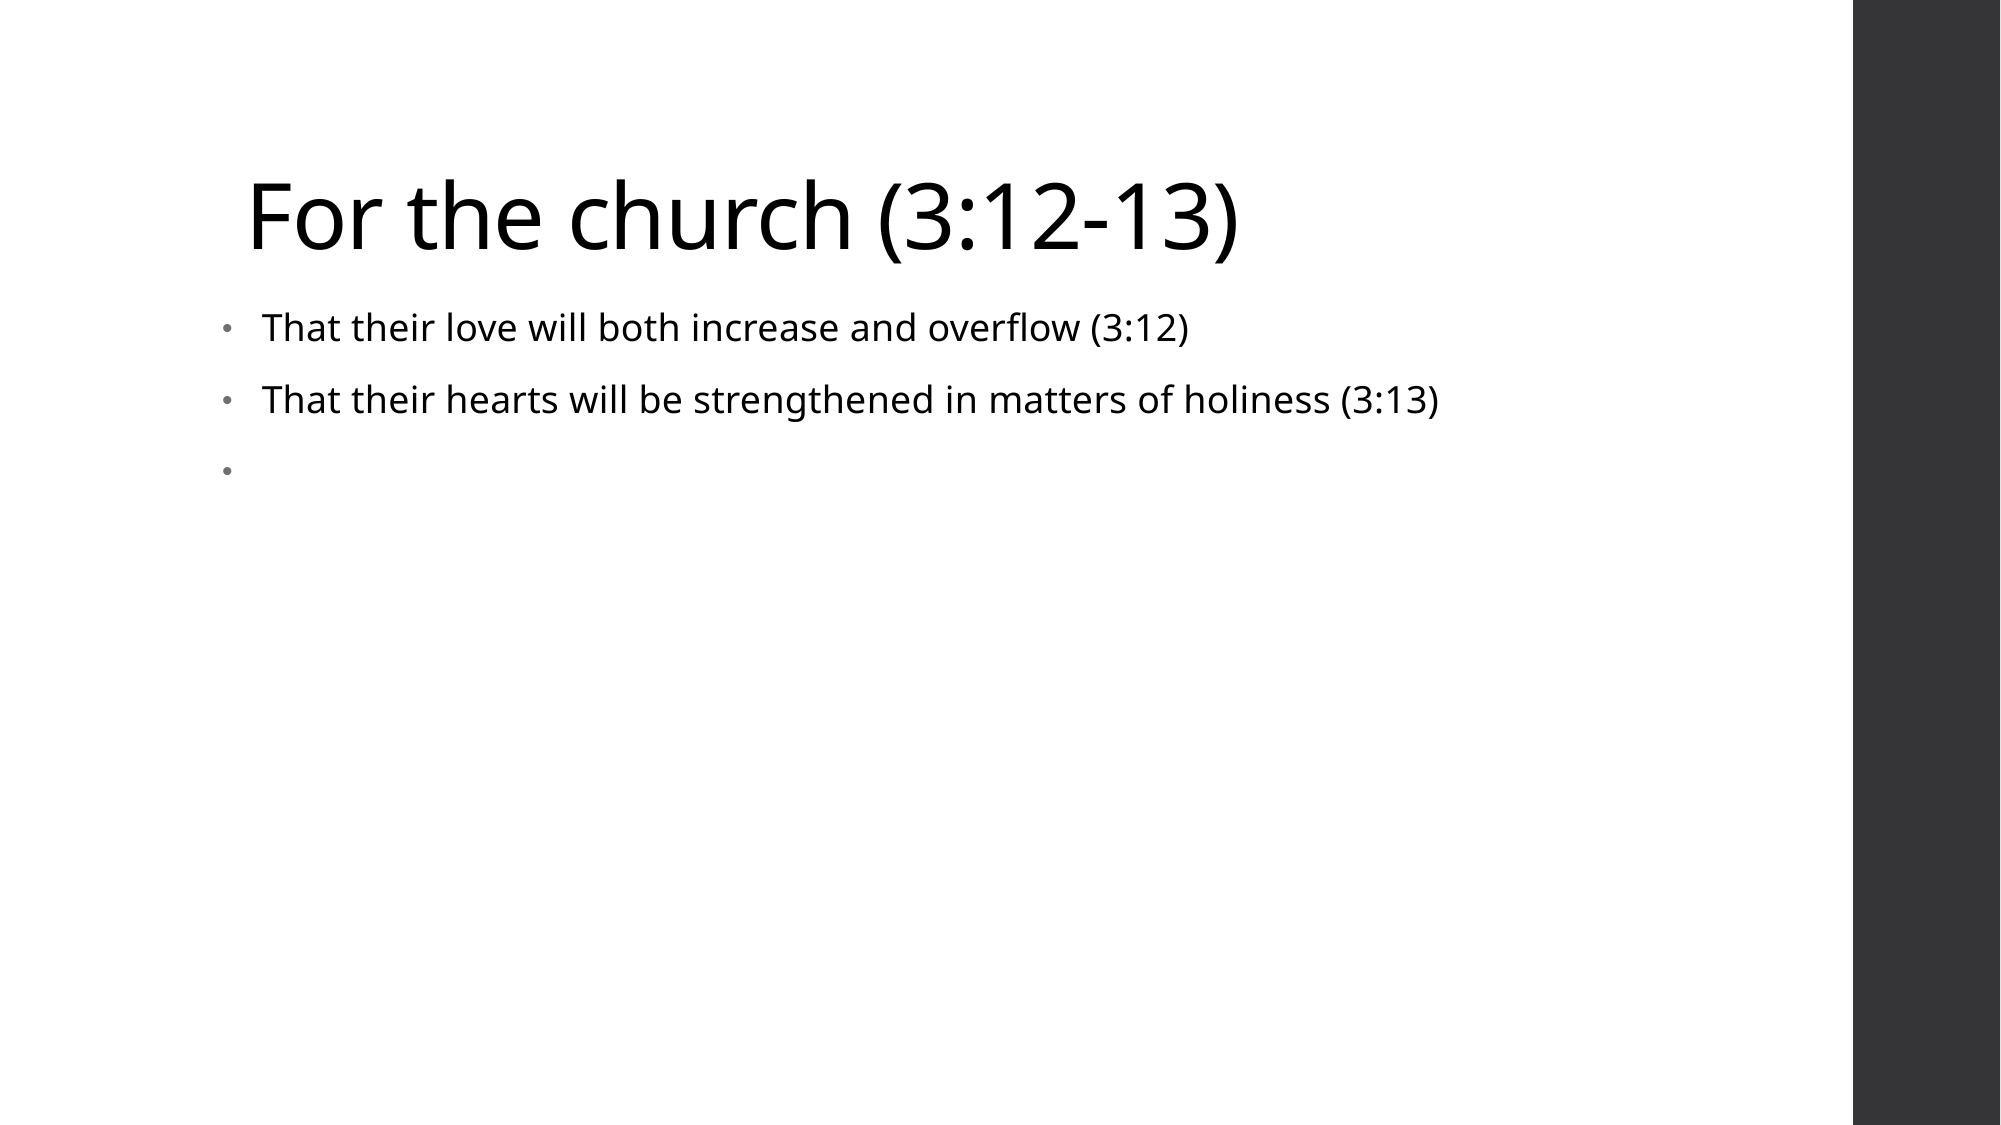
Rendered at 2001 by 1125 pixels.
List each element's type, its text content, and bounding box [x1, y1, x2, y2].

title For the church (3:12-13) [206, 60, 1797, 278]
list That their love will both increase and overflow (3:12) That their hearts will be strengthened in matters of holiness (3:13) [206, 299, 1617, 1014]
